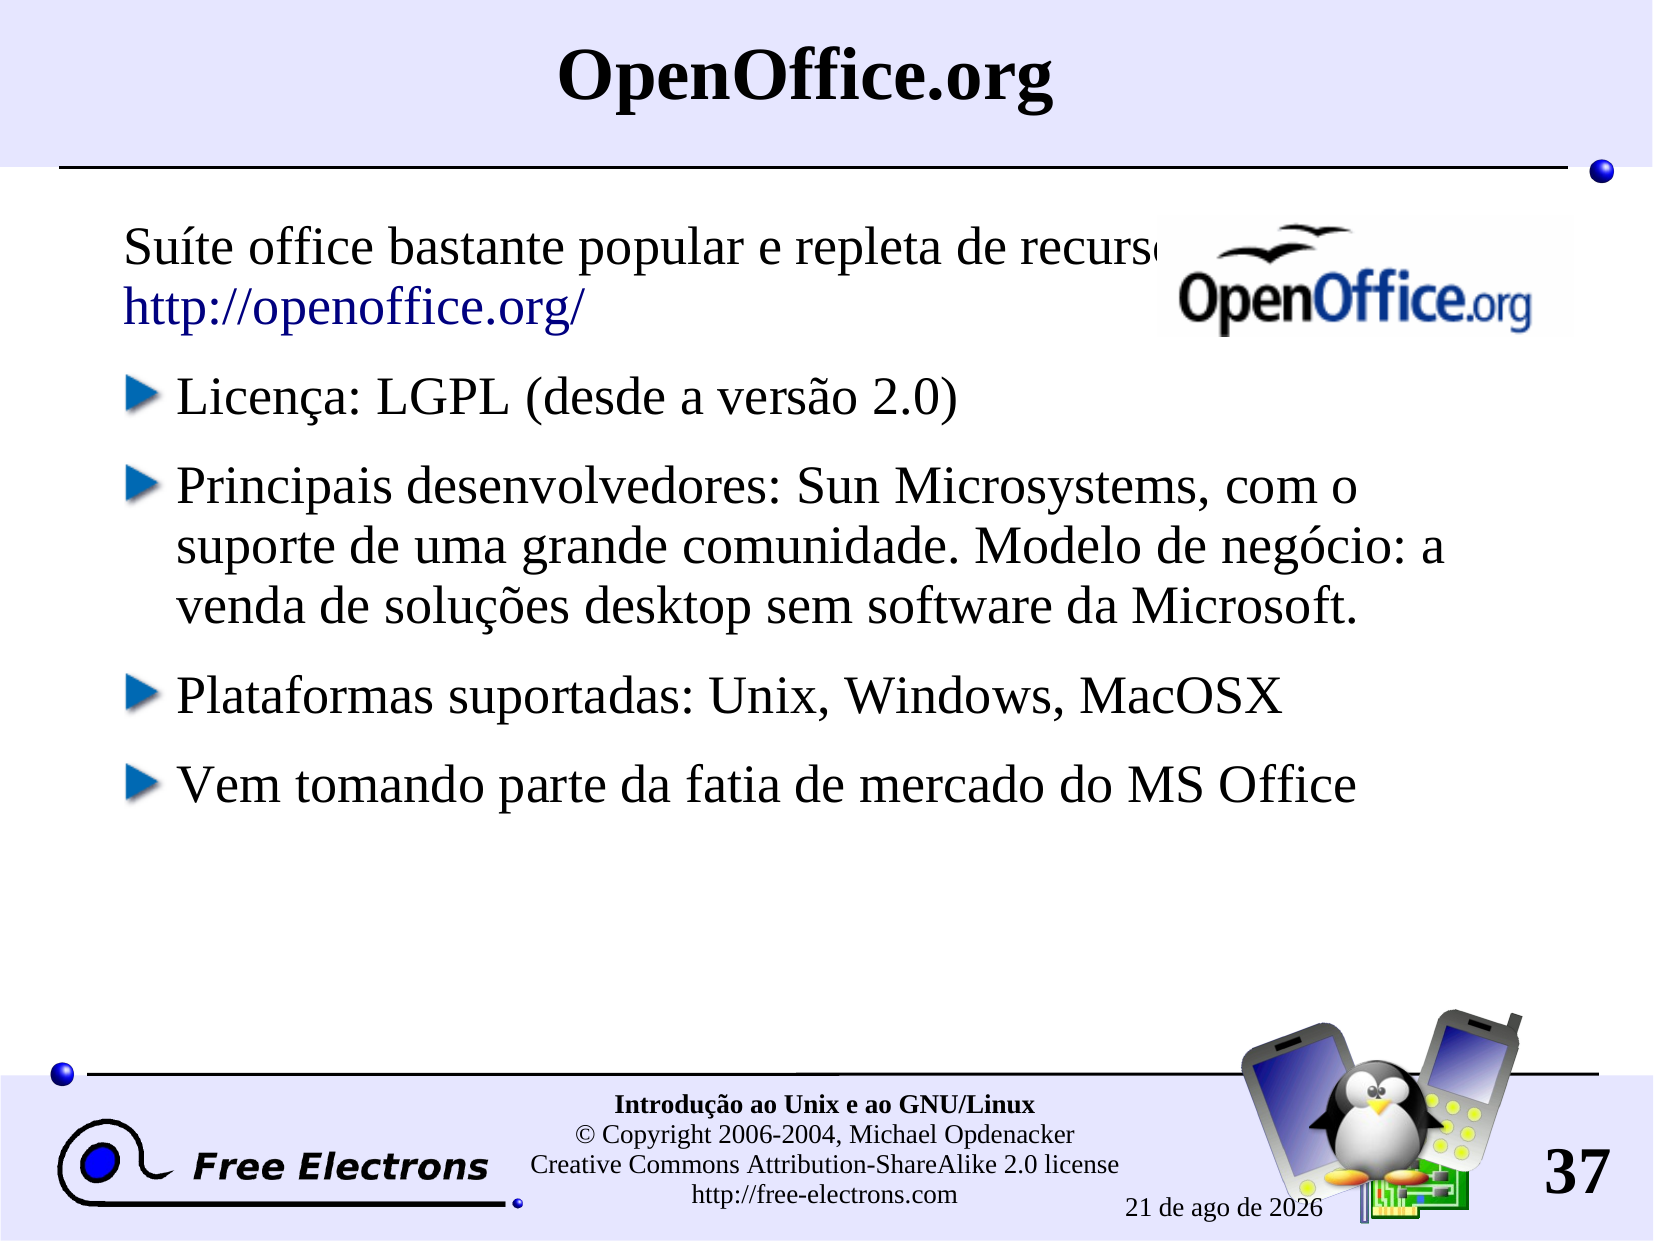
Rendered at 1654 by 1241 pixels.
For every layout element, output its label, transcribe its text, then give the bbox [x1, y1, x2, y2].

picture [1231, 1008, 1537, 1241]
list Suíte office bastante popular e repleta de recursos http://openoffice.org/ Licença: LGPL (desde a versão 2.0) Principais desenvolvedores: Sun Microsystems, com o suporte de uma grande comunidade. Modelo de negócio: a venda de soluções desktop sem software da Microsoft. Plataformas suportadas: Unix, Windows, MacOSX Vem tomando parte da fatia de mercado do MS Office [105, 216, 1518, 1067]
picture [50, 1108, 527, 1216]
picture [1285, 1199, 1292, 1215]
picture [1157, 215, 1574, 337]
title OpenOffice.org [60, 25, 1551, 124]
